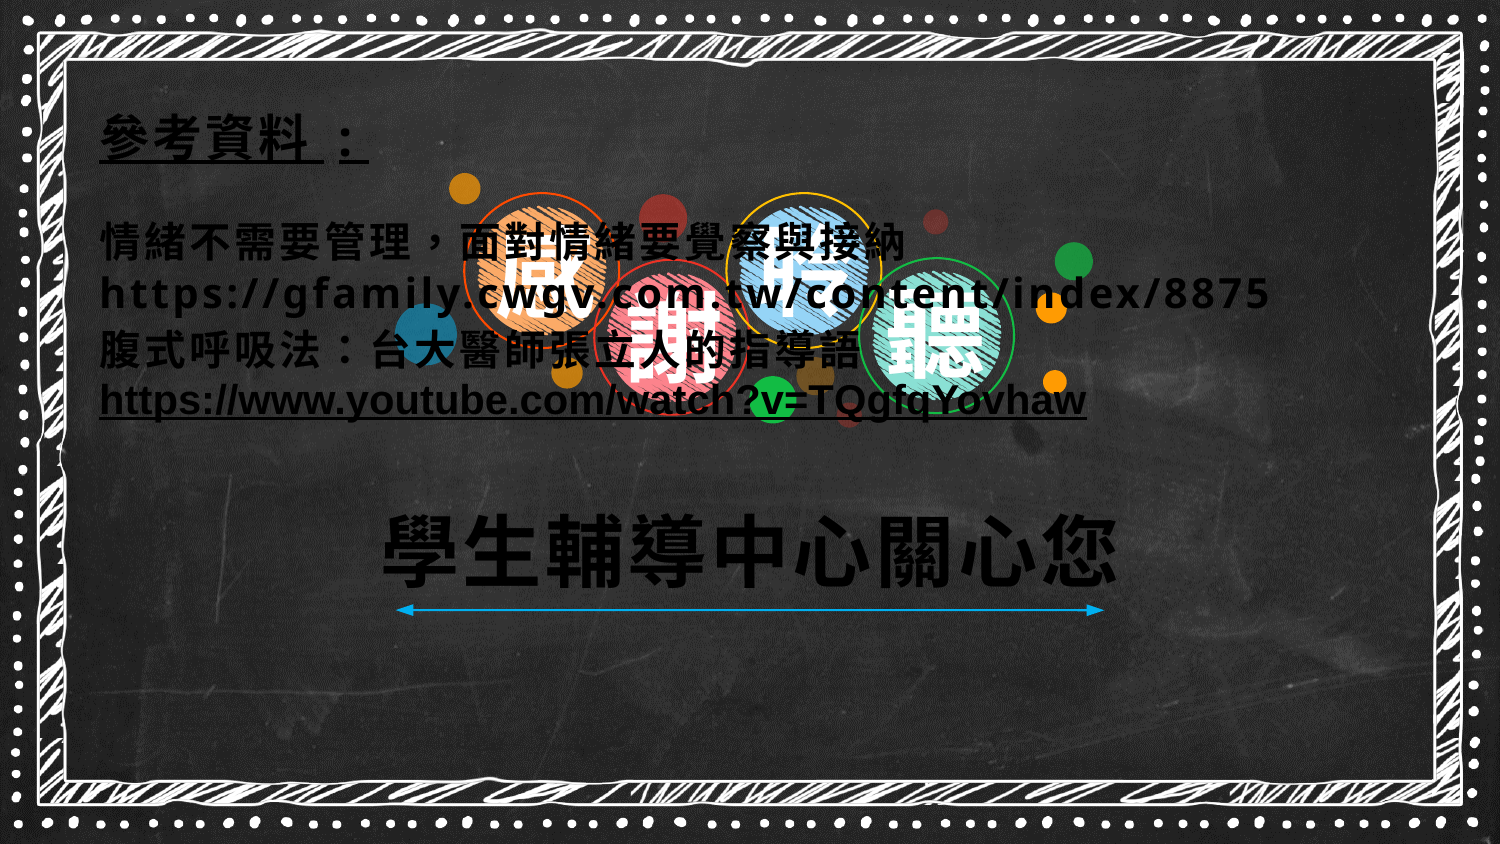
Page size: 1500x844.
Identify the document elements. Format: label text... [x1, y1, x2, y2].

text_box 學生輔導中心關心您 [360, 494, 1141, 606]
text_box 參考資料 : 情緒不需要管理，面對情緒要覺察與接納https://gfamily.cwgv.com.tw/content/index/8875 腹式呼吸法：台大醫師張立人的指導語https://www.youtube.com/watch?v=TQgfqYovhaw [54, 98, 1444, 427]
picture [10, 13, 1490, 829]
